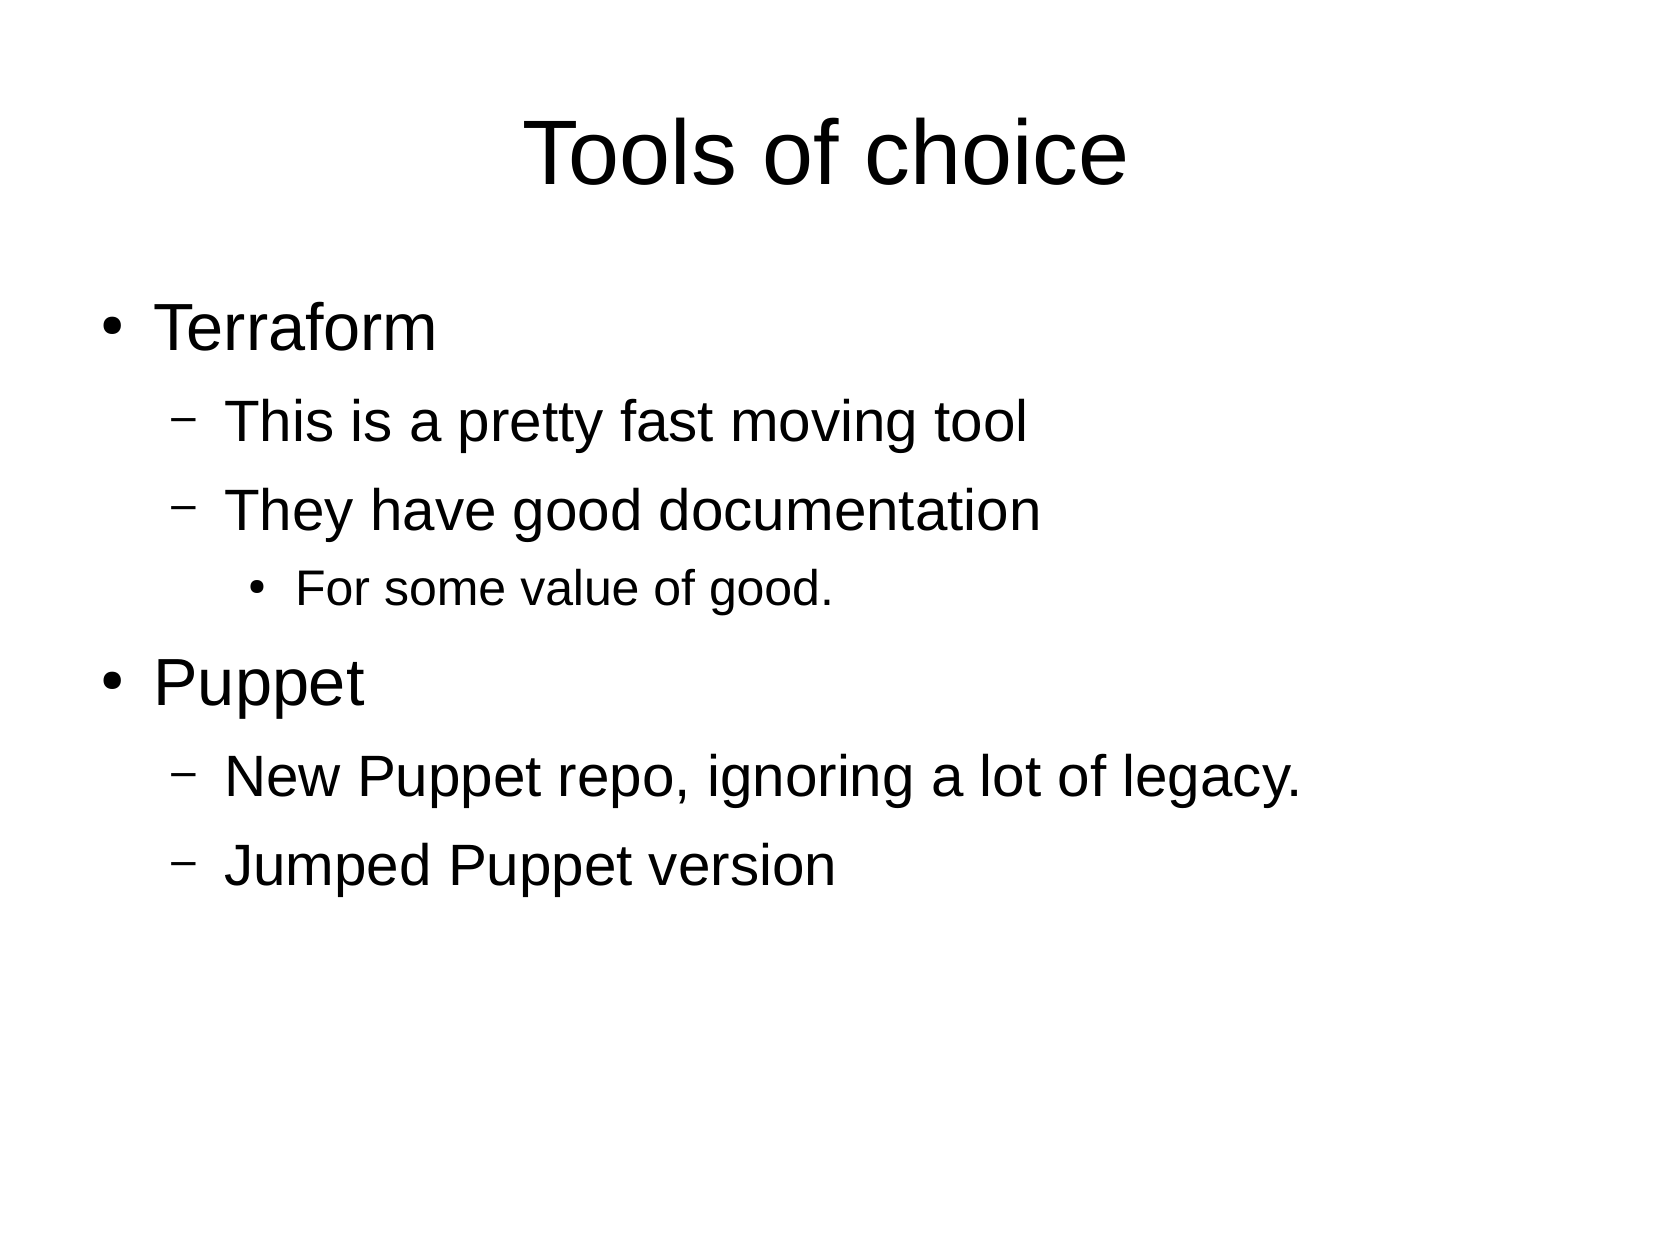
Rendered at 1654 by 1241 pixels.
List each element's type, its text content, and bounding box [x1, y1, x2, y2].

title Tools of choice [82, 49, 1571, 257]
list Terraform This is a pretty fast moving tool They have good documentation For some value of good. Puppet New Puppet repo, ignoring a lot of legacy. Jumped Puppet version [82, 290, 1571, 1010]
